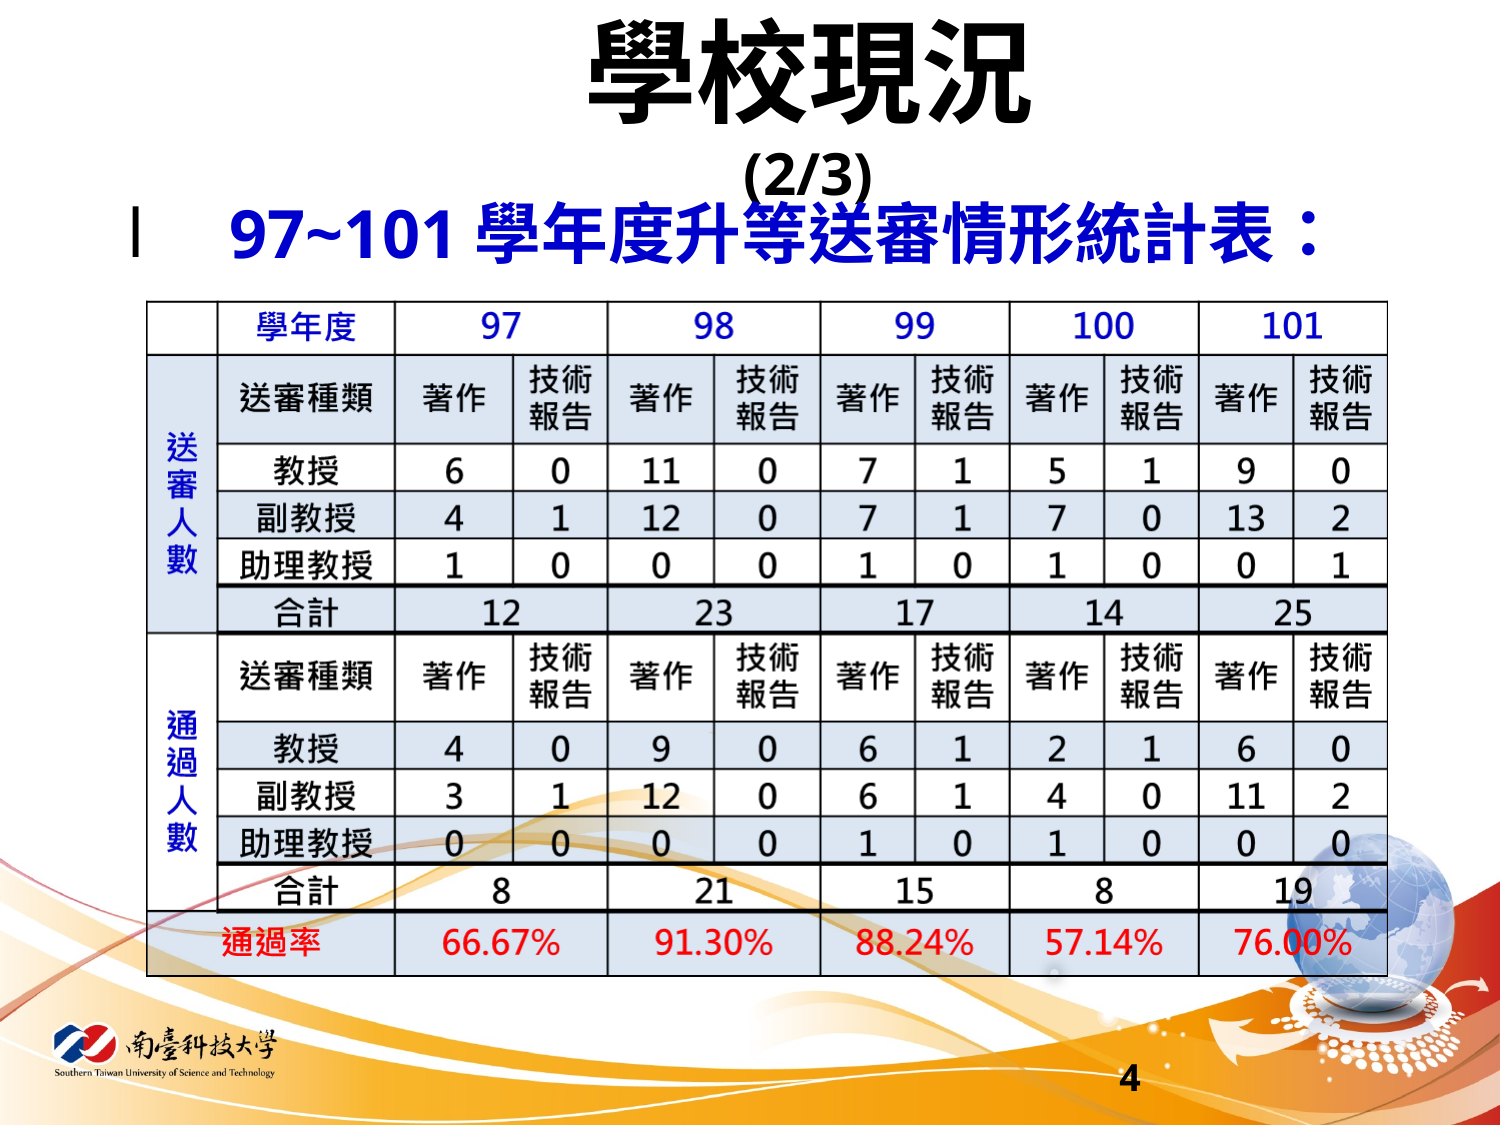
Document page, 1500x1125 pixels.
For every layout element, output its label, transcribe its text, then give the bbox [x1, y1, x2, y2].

title 學校現況 (2/3) [171, 0, 1447, 184]
picture [146, 294, 1388, 983]
subtitle 97~101學年度升等送審情形統計表： [112, 184, 1500, 307]
text_box 4 [1104, 1046, 1455, 1107]
